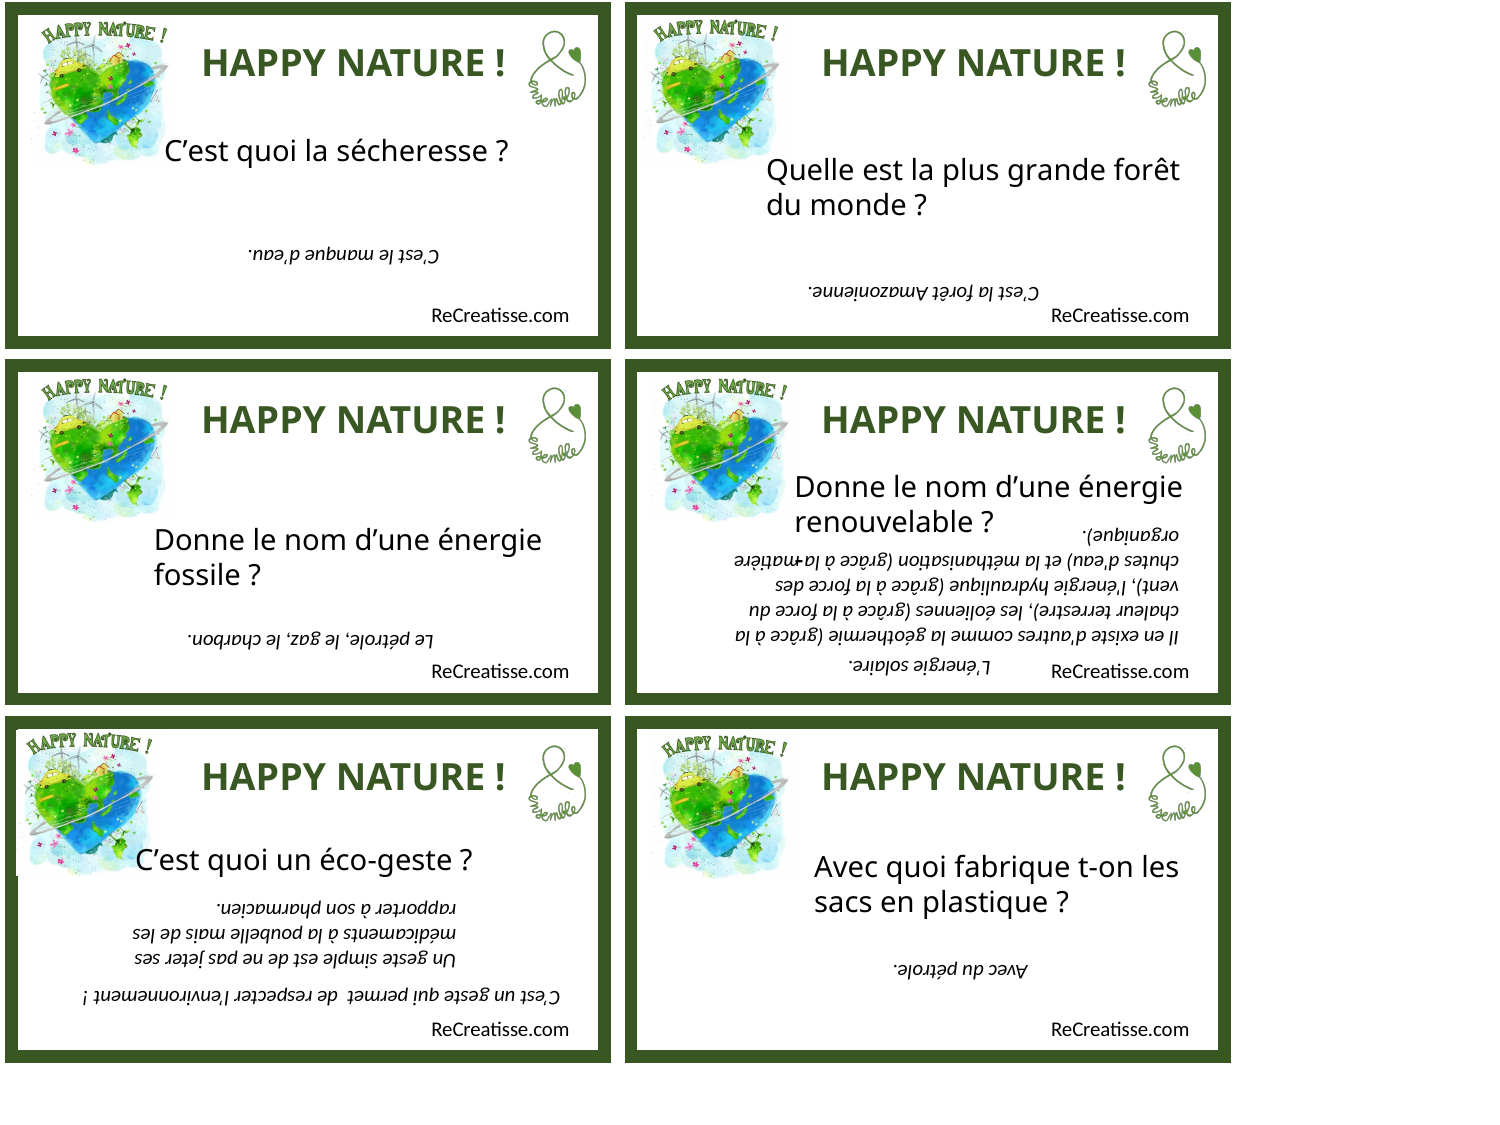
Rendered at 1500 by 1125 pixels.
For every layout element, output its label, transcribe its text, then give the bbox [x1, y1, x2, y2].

text_box Quelle est la plus grande forêt du monde ? [751, 144, 1234, 229]
text_box ReCreatisse.com [1036, 294, 1205, 334]
text_box HAPPY NATURE ! [186, 388, 517, 448]
text_box Un geste simple est de ne pas jeter ses médicaments à la poubelle mais de les rapporter à son pharmacien. [104, 892, 472, 982]
text_box HAPPY NATURE ! [806, 745, 1137, 806]
picture [1137, 739, 1219, 828]
text_box C’est un geste qui permet de respecter l’environnement ! [27, 980, 575, 1020]
text_box HAPPY NATURE ! [806, 31, 1137, 92]
text_box L’énergie solaire. [832, 660, 1006, 689]
text_box ReCreatisse.com [1036, 1008, 1205, 1048]
text_box HAPPY NATURE ! [186, 31, 517, 92]
text_box HAPPY NATURE ! [186, 745, 517, 806]
picture [31, 19, 177, 165]
picture [517, 739, 599, 828]
text_box ReCreatisse.com [416, 294, 585, 334]
picture [517, 381, 599, 471]
picture [1137, 381, 1219, 461]
text_box ReCreatisse.com [1036, 651, 1205, 691]
text_box ReCreatisse.com [416, 1008, 585, 1048]
picture [651, 376, 797, 522]
text_box C’est le manque d’eau. [0, 238, 454, 279]
text_box Donne le nom d’une énergie renouvelable ? [779, 461, 1262, 586]
text_box Le pétrole, le gaz, le charbon. [171, 624, 449, 664]
text_box C’est la forêt Amazonienne. [792, 276, 1054, 316]
text_box HAPPY NATURE ! [806, 388, 1137, 448]
text_box C’est quoi un éco-geste ? [120, 834, 603, 884]
picture [16, 730, 162, 876]
text_box C’est quoi la sécheresse ? [149, 125, 625, 175]
text_box Avec du pétrole. [598, 954, 1043, 994]
picture [31, 376, 177, 522]
text_box Donne le nom d’une énergie fossile ? [139, 514, 625, 599]
picture [643, 18, 788, 164]
text_box ReCreatisse.com [416, 651, 585, 691]
picture [1137, 25, 1219, 114]
picture [517, 25, 599, 114]
picture [651, 733, 797, 879]
text_box Avec quoi fabrique t-on les sacs en plastique ? [799, 841, 1249, 926]
text_box Il en existe d'autres comme la géothermie (grâce à la chaleur terrestre), les éoliennes (grâce à la force du vent), l'énergie hydraulique (grâce à la force des chutes d'eau) et la méthanisation (grâce à la matière organique). [705, 520, 1194, 660]
